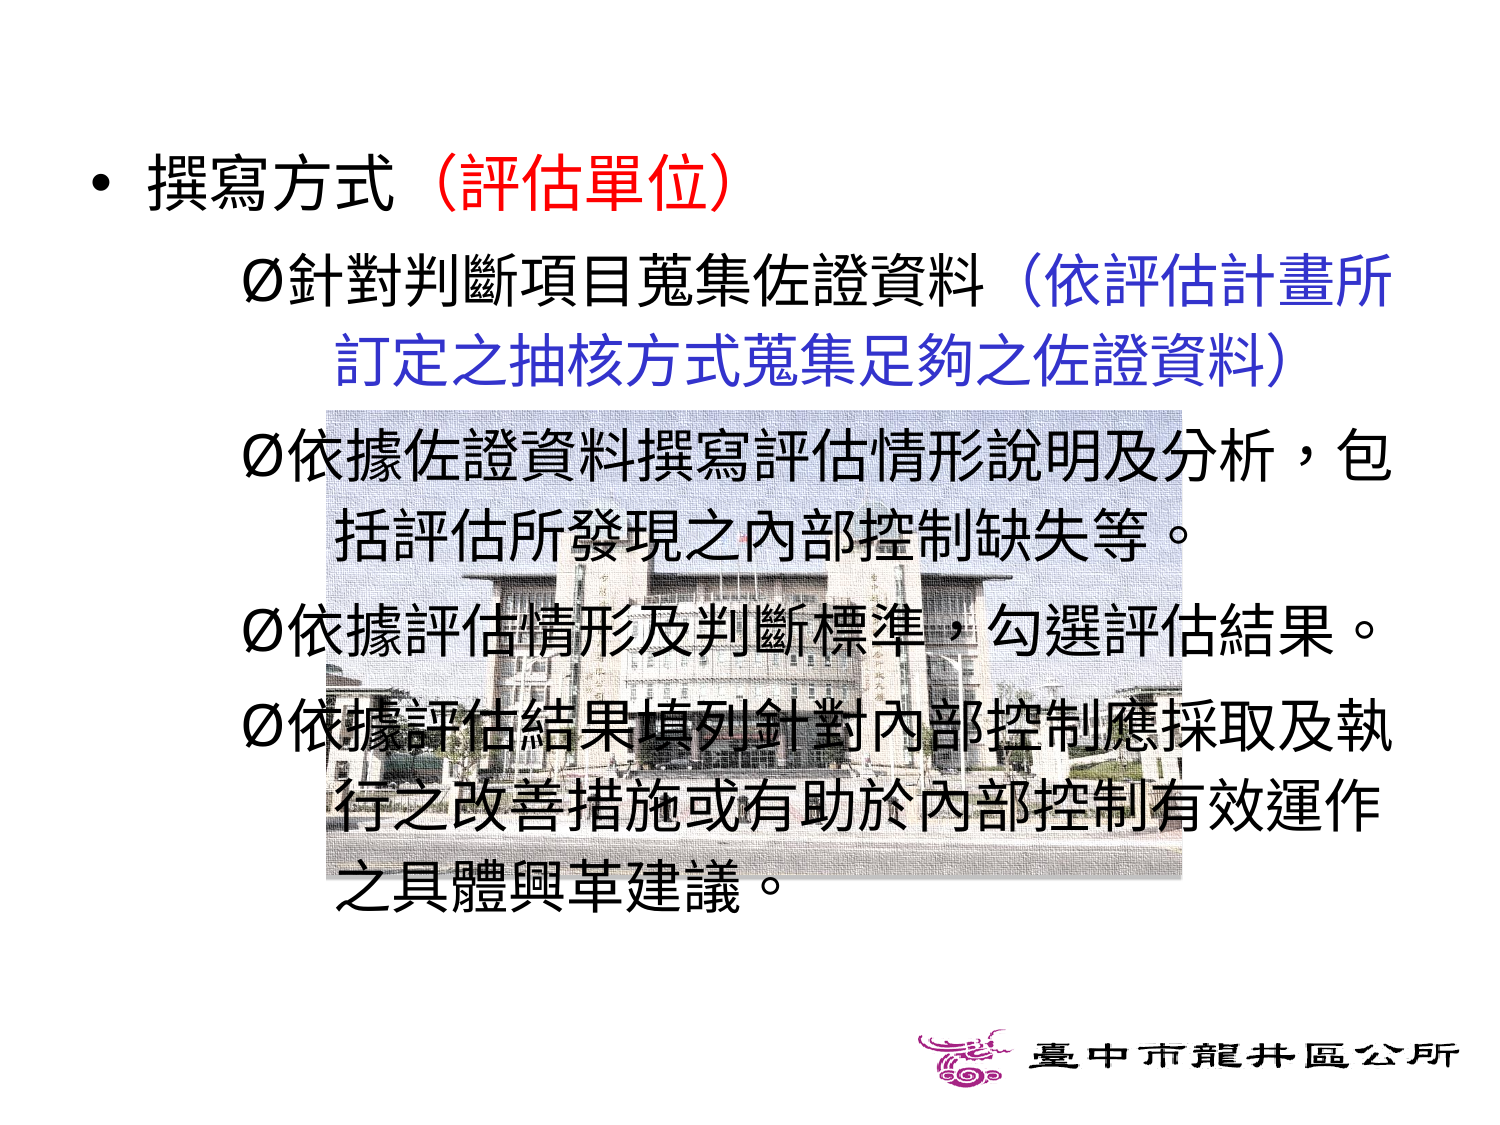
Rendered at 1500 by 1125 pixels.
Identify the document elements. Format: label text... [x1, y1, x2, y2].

list 撰寫方式（評估單位） 針對判斷項目蒐集佐證資料（依評估計畫所訂定之抽核方式蒐集足夠之佐證資料） 依據佐證資料撰寫評估情形說明及分析，包括評估所發現之內部控制缺失等。 依據評估情形及判斷標準，勾選評估結果。 依據評估結果填列針對內部控制應採取及執行之改善措施或有助於內部控制有效運作之具體興革建議。 [75, 125, 1426, 1005]
